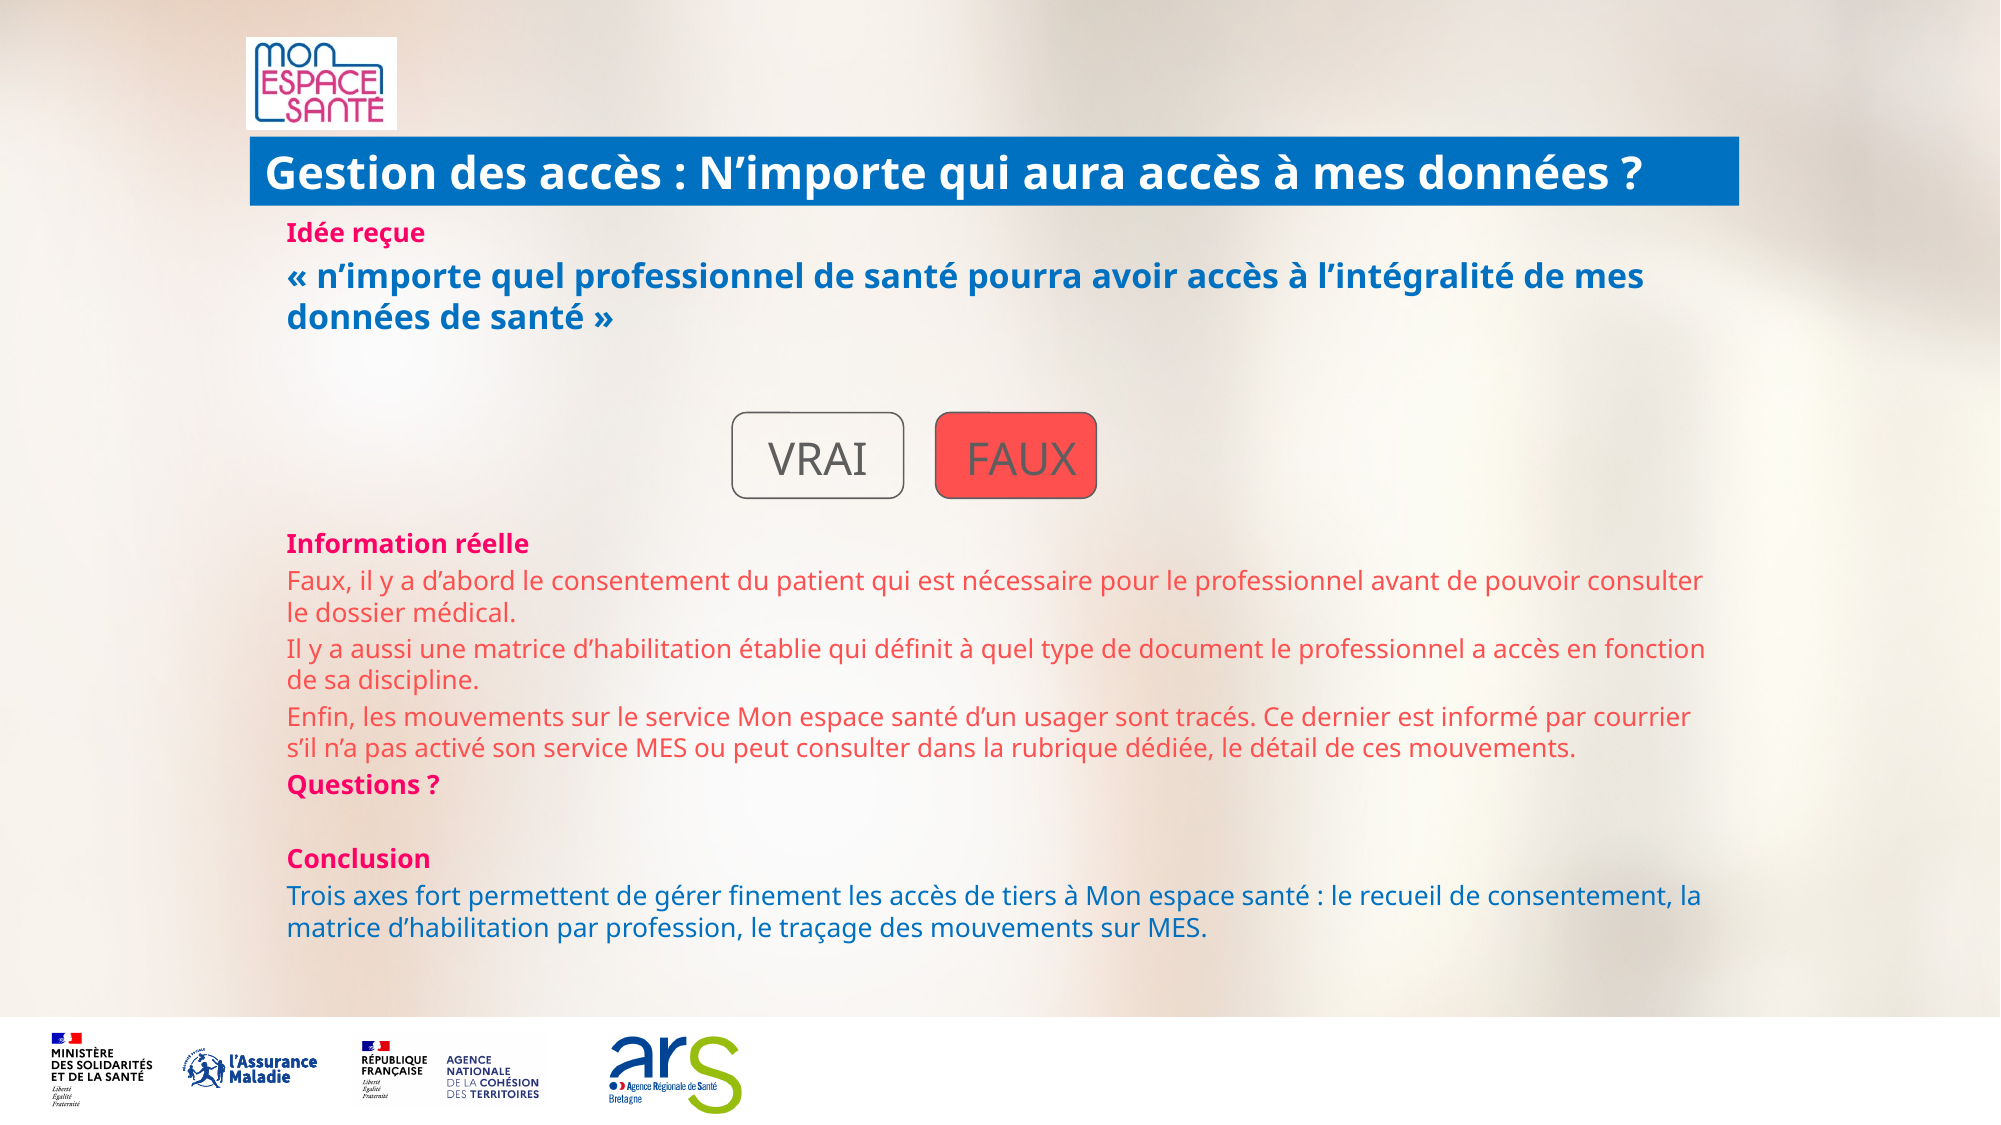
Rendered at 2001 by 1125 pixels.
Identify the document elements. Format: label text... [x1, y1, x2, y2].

picture [0, 0, 2000, 1017]
text_box Idée reçue « n’importe quel professionnel de santé pourra avoir accès à l’intégralité de mes données de santé » Information réelle Faux, il y a d’abord le consentement du patient qui est nécessaire pour le professionnel avant de pouvoir consulter le dossier médical. Il y a aussi une matrice d’habilitation établie qui définit à quel type de document le professionnel a accès en fonction de sa discipline. Enfin, les mouvements sur le service Mon espace santé d’un usager sont tracés. Ce dernier est informé par courrier s’il n’a pas activé son service MES ou peut consulter dans la rubrique dédiée, le détail de ces mouvements. Questions ? Conclusion Trois axes fort permettent de gérer finement les accès de tiers à Mon espace santé : le recueil de consentement, la matrice d’habilitation par profession, le traçage des mouvements sur MES. [271, 208, 1739, 859]
text_box Gestion des accès : N’importe qui aura accès à mes données ? [249, 136, 1740, 206]
text_box [936, 412, 1096, 423]
text_box [939, 493, 1094, 499]
picture [41, 1022, 163, 1117]
picture [609, 1036, 742, 1114]
text_box VRAI [721, 423, 914, 493]
picture [352, 1031, 548, 1108]
text_box FAUX [914, 423, 1129, 493]
